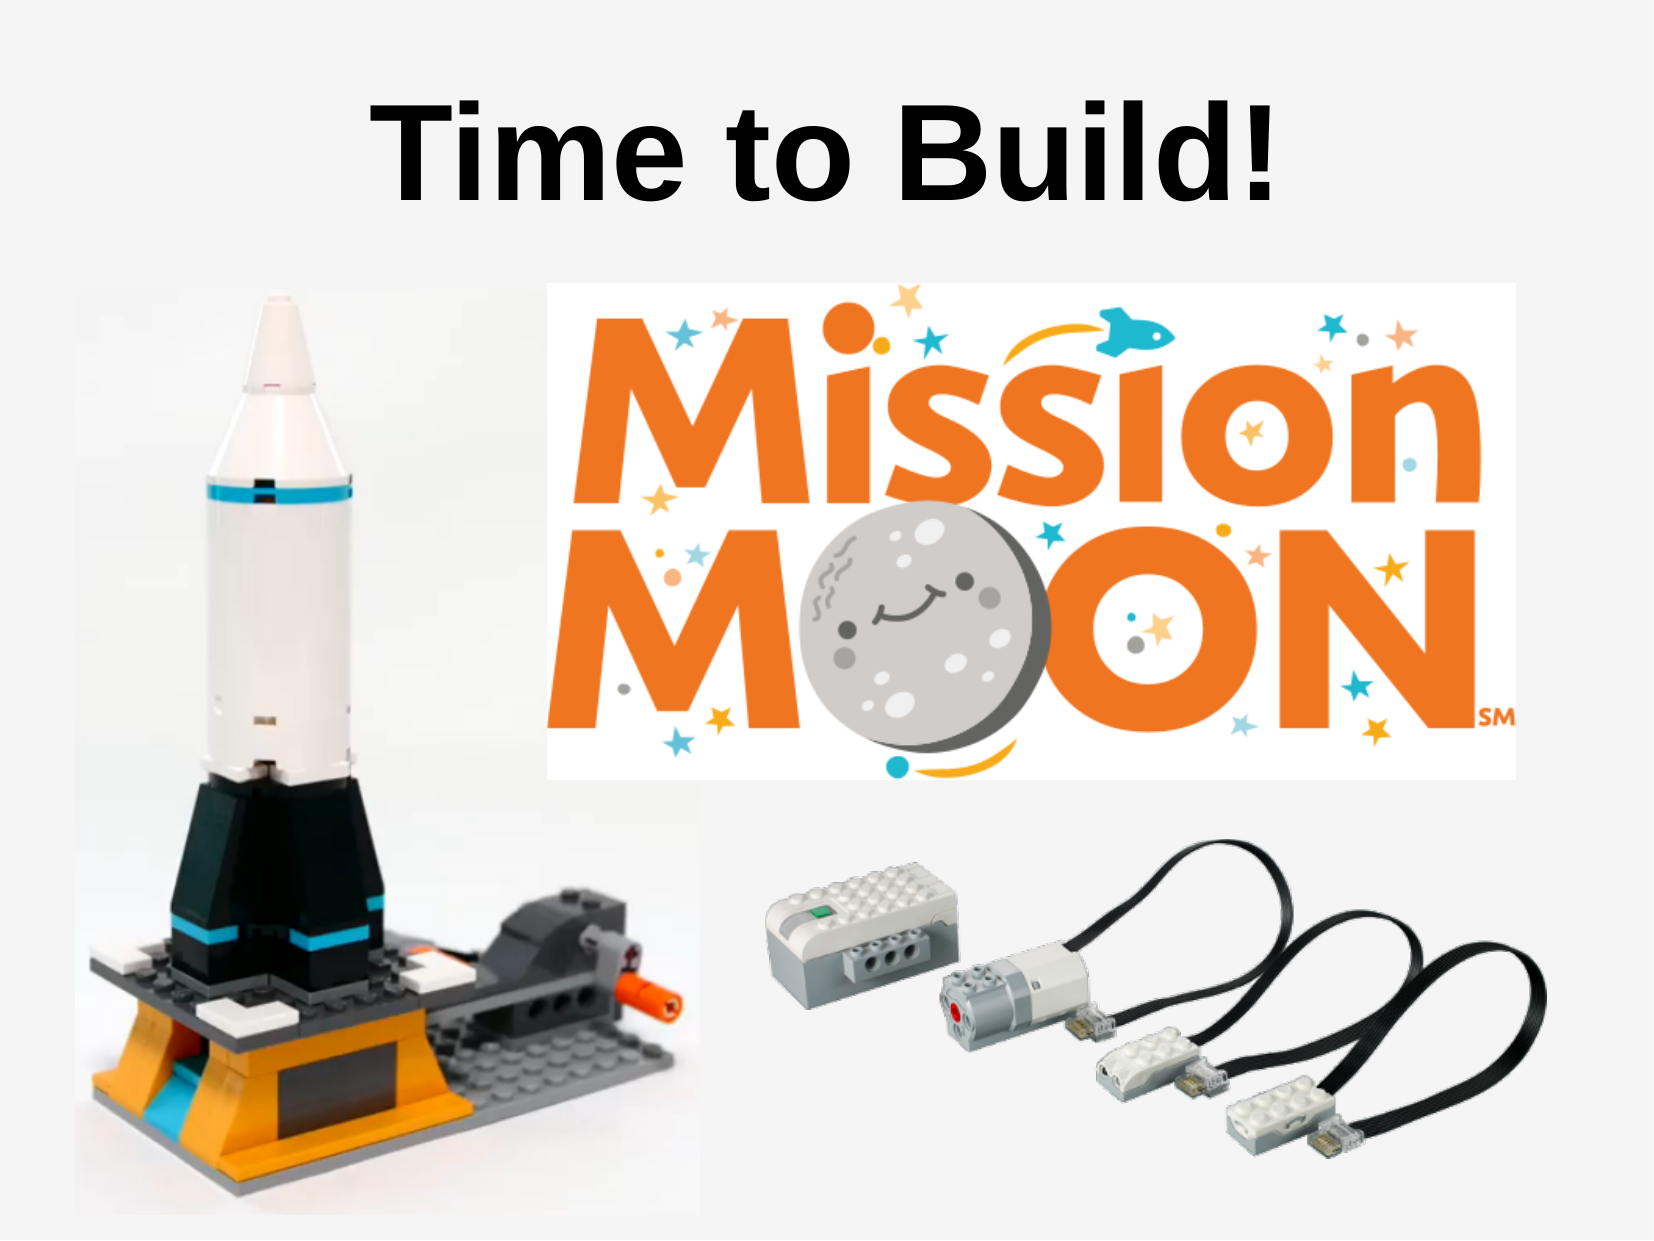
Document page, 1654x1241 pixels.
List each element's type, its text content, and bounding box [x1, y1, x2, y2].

picture [75, 283, 1516, 1216]
picture [765, 839, 1547, 1159]
title Time to Build! [82, 49, 1571, 257]
